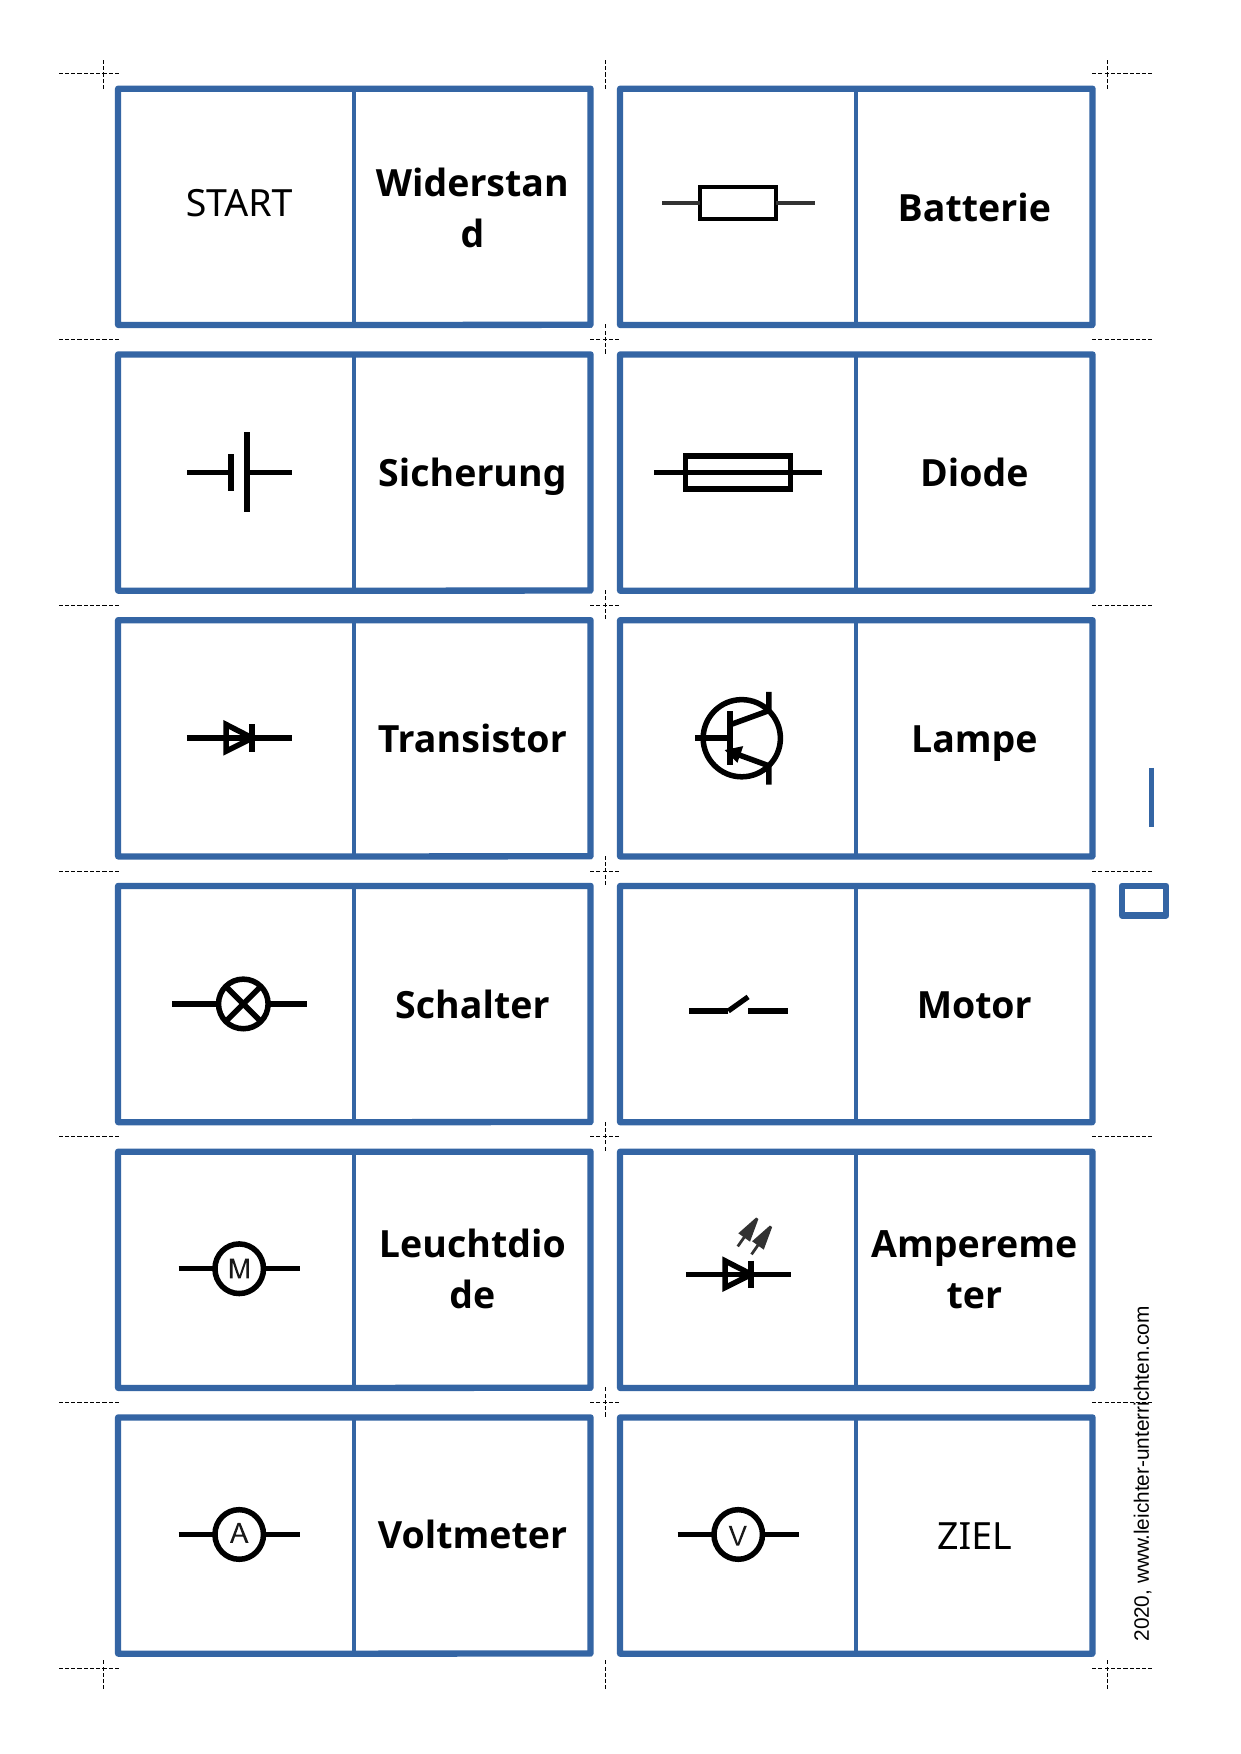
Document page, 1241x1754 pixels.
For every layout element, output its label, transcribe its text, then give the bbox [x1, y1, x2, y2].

text_box Widerstand [354, 119, 591, 296]
picture [649, 451, 827, 494]
text_box Transistor [354, 649, 591, 827]
picture [673, 1486, 804, 1583]
picture [182, 428, 296, 517]
text_box ZIEL [885, 1501, 1063, 1568]
text_box Schalter [354, 916, 591, 1092]
text_box Motor [856, 916, 1093, 1092]
text_box Diode [858, 383, 1089, 562]
picture [691, 687, 786, 790]
picture [182, 720, 296, 757]
text_box Lampe [856, 649, 1093, 827]
picture [174, 1220, 305, 1317]
picture [681, 992, 795, 1015]
text_box Voltmeter [354, 1446, 591, 1623]
picture [167, 975, 311, 1033]
text_box START [135, 169, 343, 237]
picture [681, 1208, 795, 1294]
text_box Amperemeter [856, 1181, 1093, 1357]
text_box Batterie [856, 118, 1093, 296]
picture [174, 1486, 305, 1583]
text_box Sicherung [354, 383, 591, 562]
text_box 2020, www.leichter-unterrichten.com [1122, 1150, 1166, 1657]
picture [658, 183, 818, 222]
text_box Leuchtdiode [354, 1181, 591, 1357]
